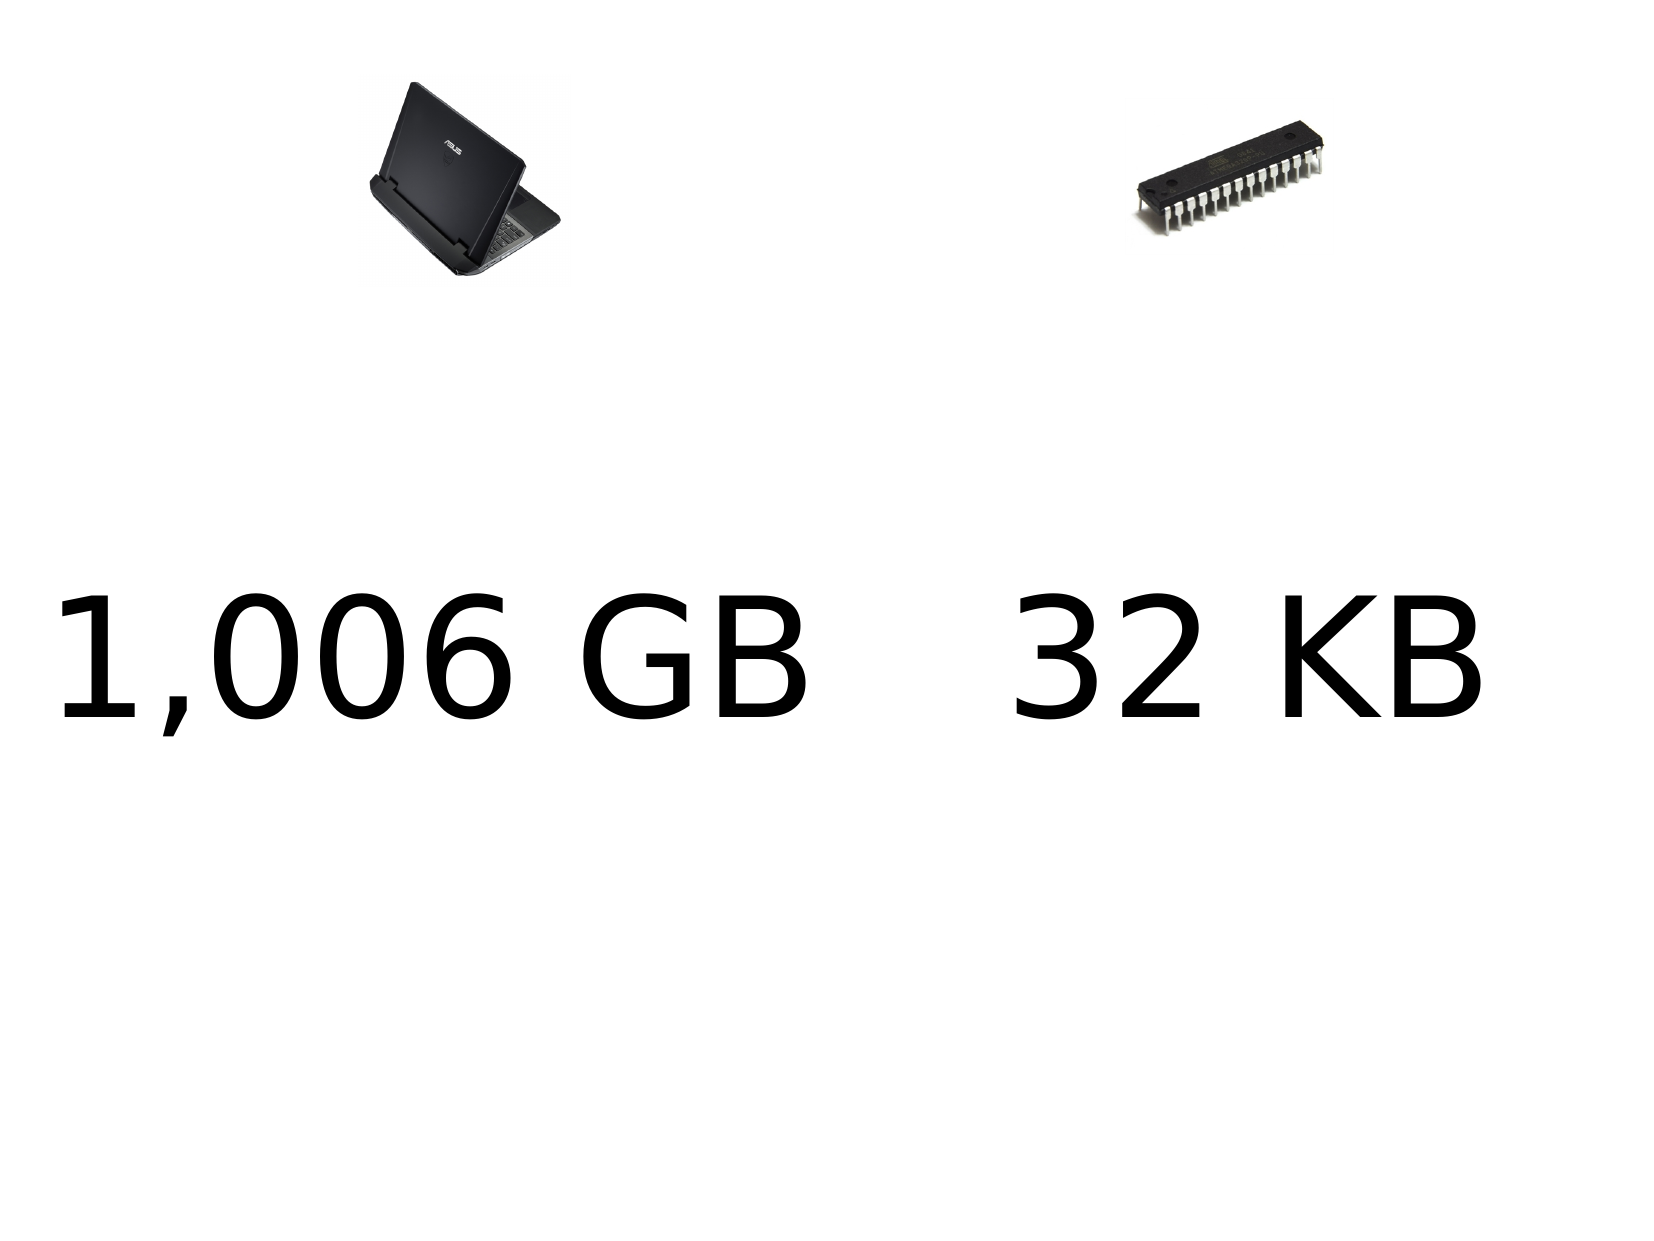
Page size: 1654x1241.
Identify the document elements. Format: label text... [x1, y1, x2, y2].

picture [358, 74, 571, 287]
text_box 1,006 GB [30, 555, 916, 796]
picture [1125, 98, 1334, 256]
text_box 32 KB [990, 555, 1606, 796]
